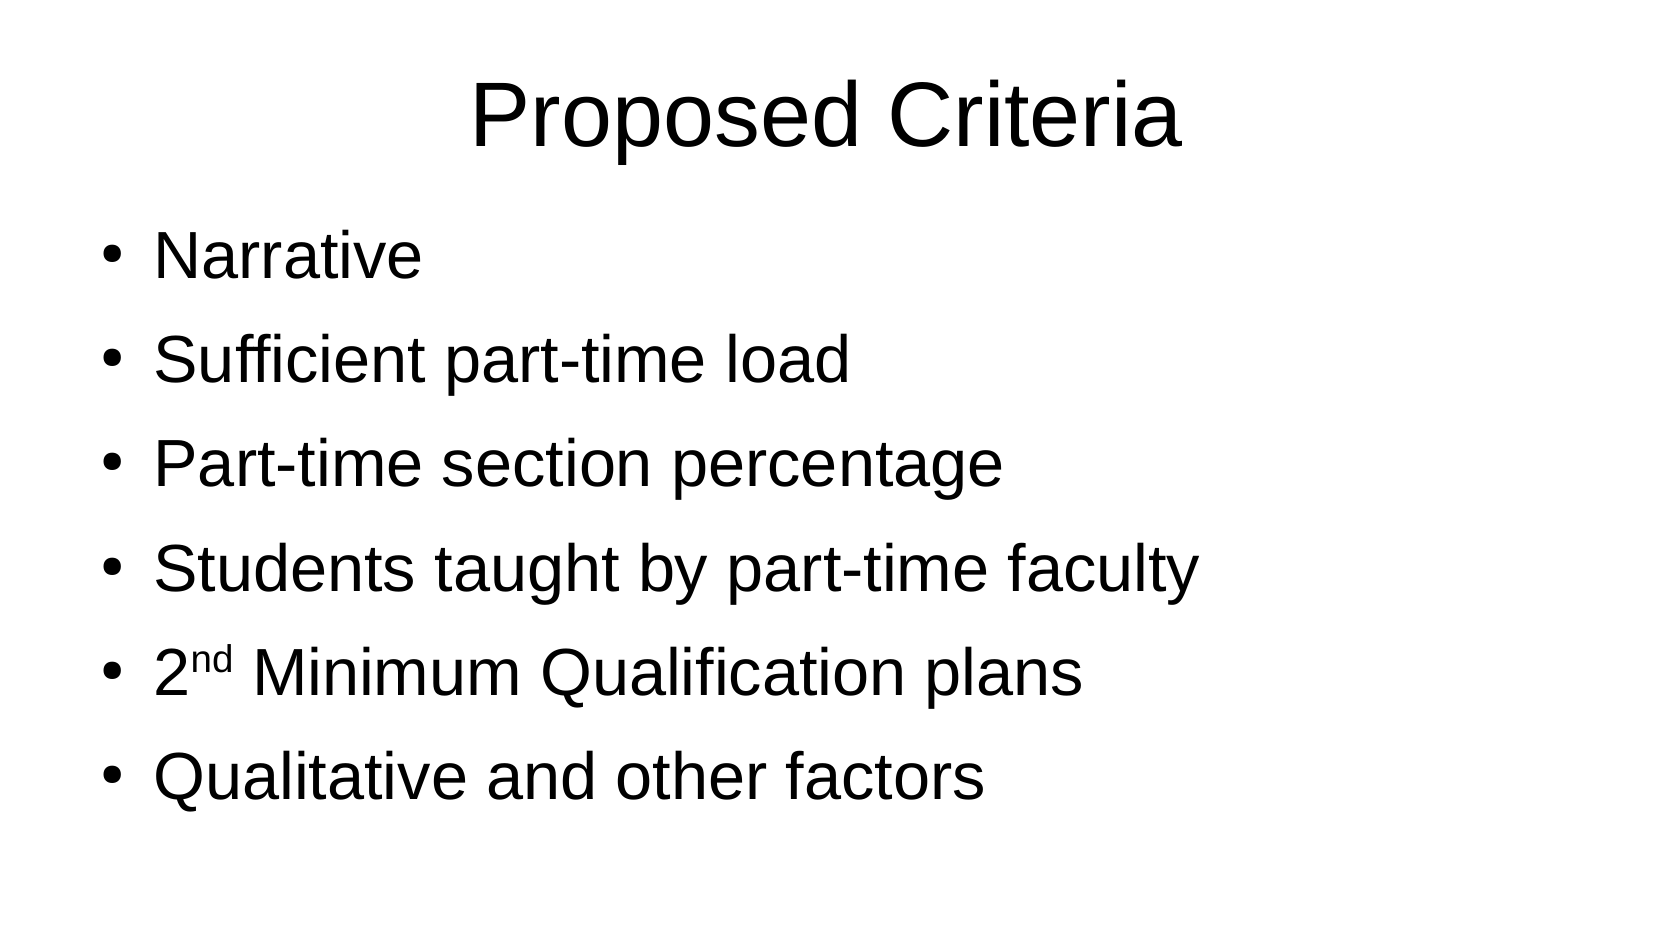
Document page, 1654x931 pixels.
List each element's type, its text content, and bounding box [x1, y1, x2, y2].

title Proposed Criteria [82, 37, 1571, 193]
list Narrative Sufficient part-time load Part-time section percentage Students taught by part-time faculty 2nd Minimum Qualification plans Qualitative and other factors [82, 217, 1571, 841]
